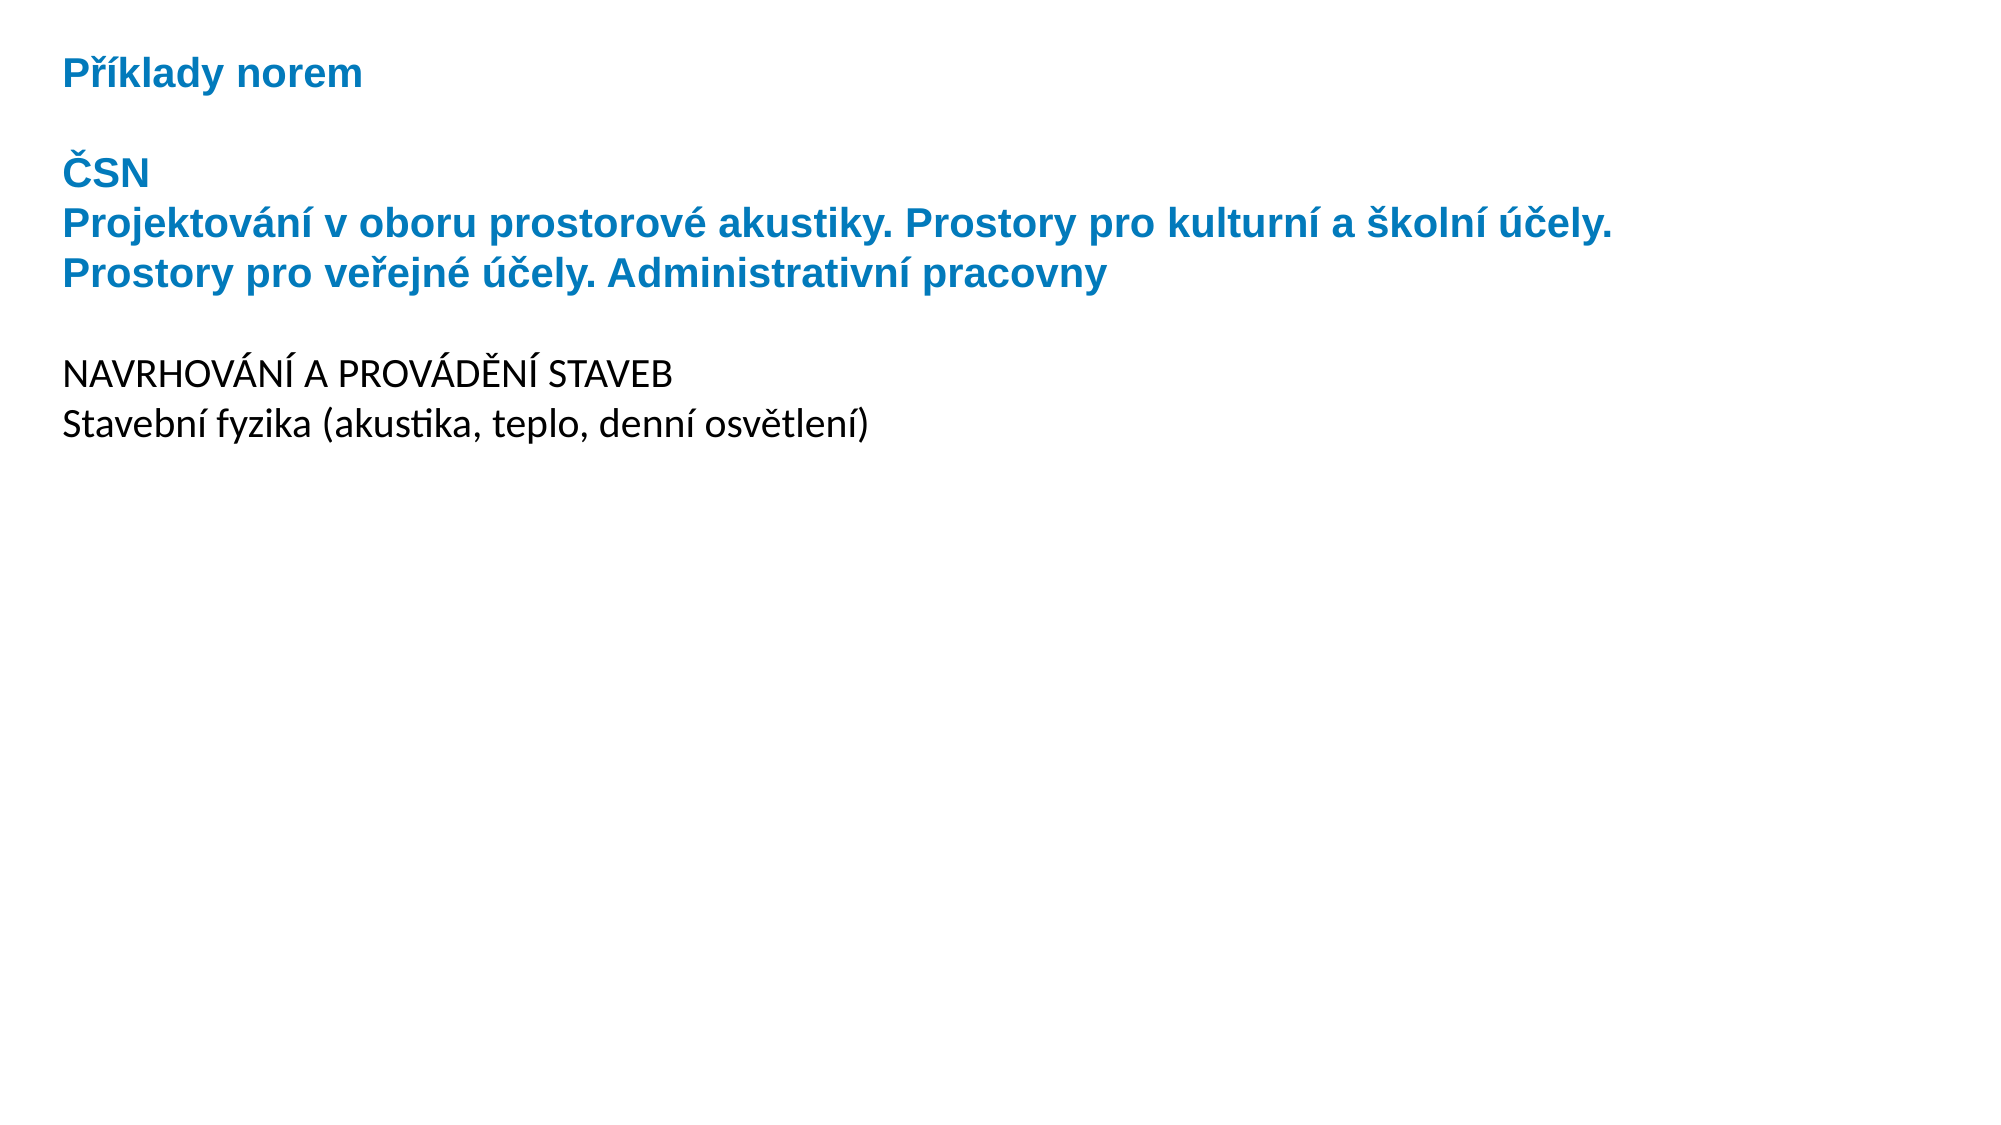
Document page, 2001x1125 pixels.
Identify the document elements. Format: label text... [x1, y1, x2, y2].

text_box Příklady norem ČSN Projektování v oboru prostorové akustiky. Prostory pro kulturní a školní účely. Prostory pro veřejné účely. Administrativní pracovny NAVRHOVÁNÍ A PROVÁDĚNÍ STAVEB Stavební fyzika (akustika, teplo, denní osvětlení) [62, 36, 1778, 446]
